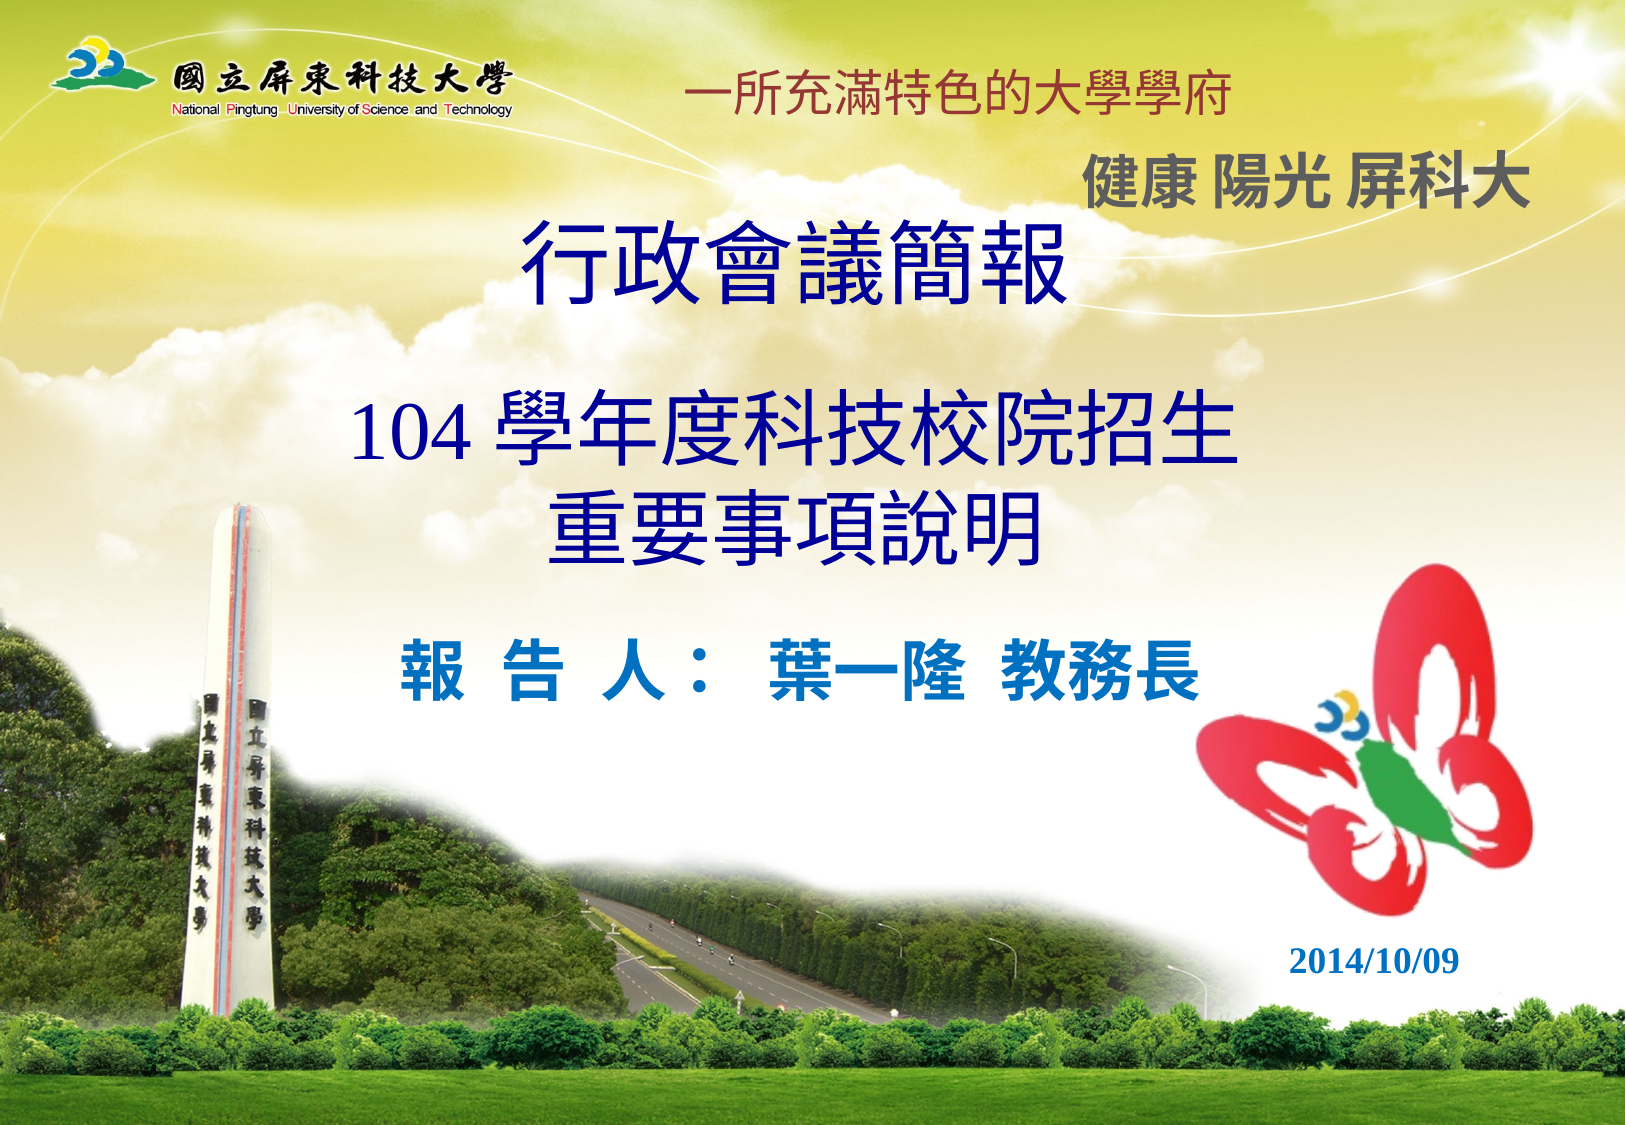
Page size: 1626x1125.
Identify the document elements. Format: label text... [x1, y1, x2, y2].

title 行政會議簡報 104學年度科技校院招生 重要事項說明 [56, 172, 1534, 610]
text_box 一所充滿特色的大學學府 [658, 54, 1309, 190]
text_box 健康 陽光 屏科大 [1067, 134, 1625, 224]
text_box 2014/10/09 [1274, 928, 1475, 989]
picture [0, 0, 1625, 1125]
subtitle 報 告 人： 葉一隆 教務長 [280, 621, 1166, 716]
